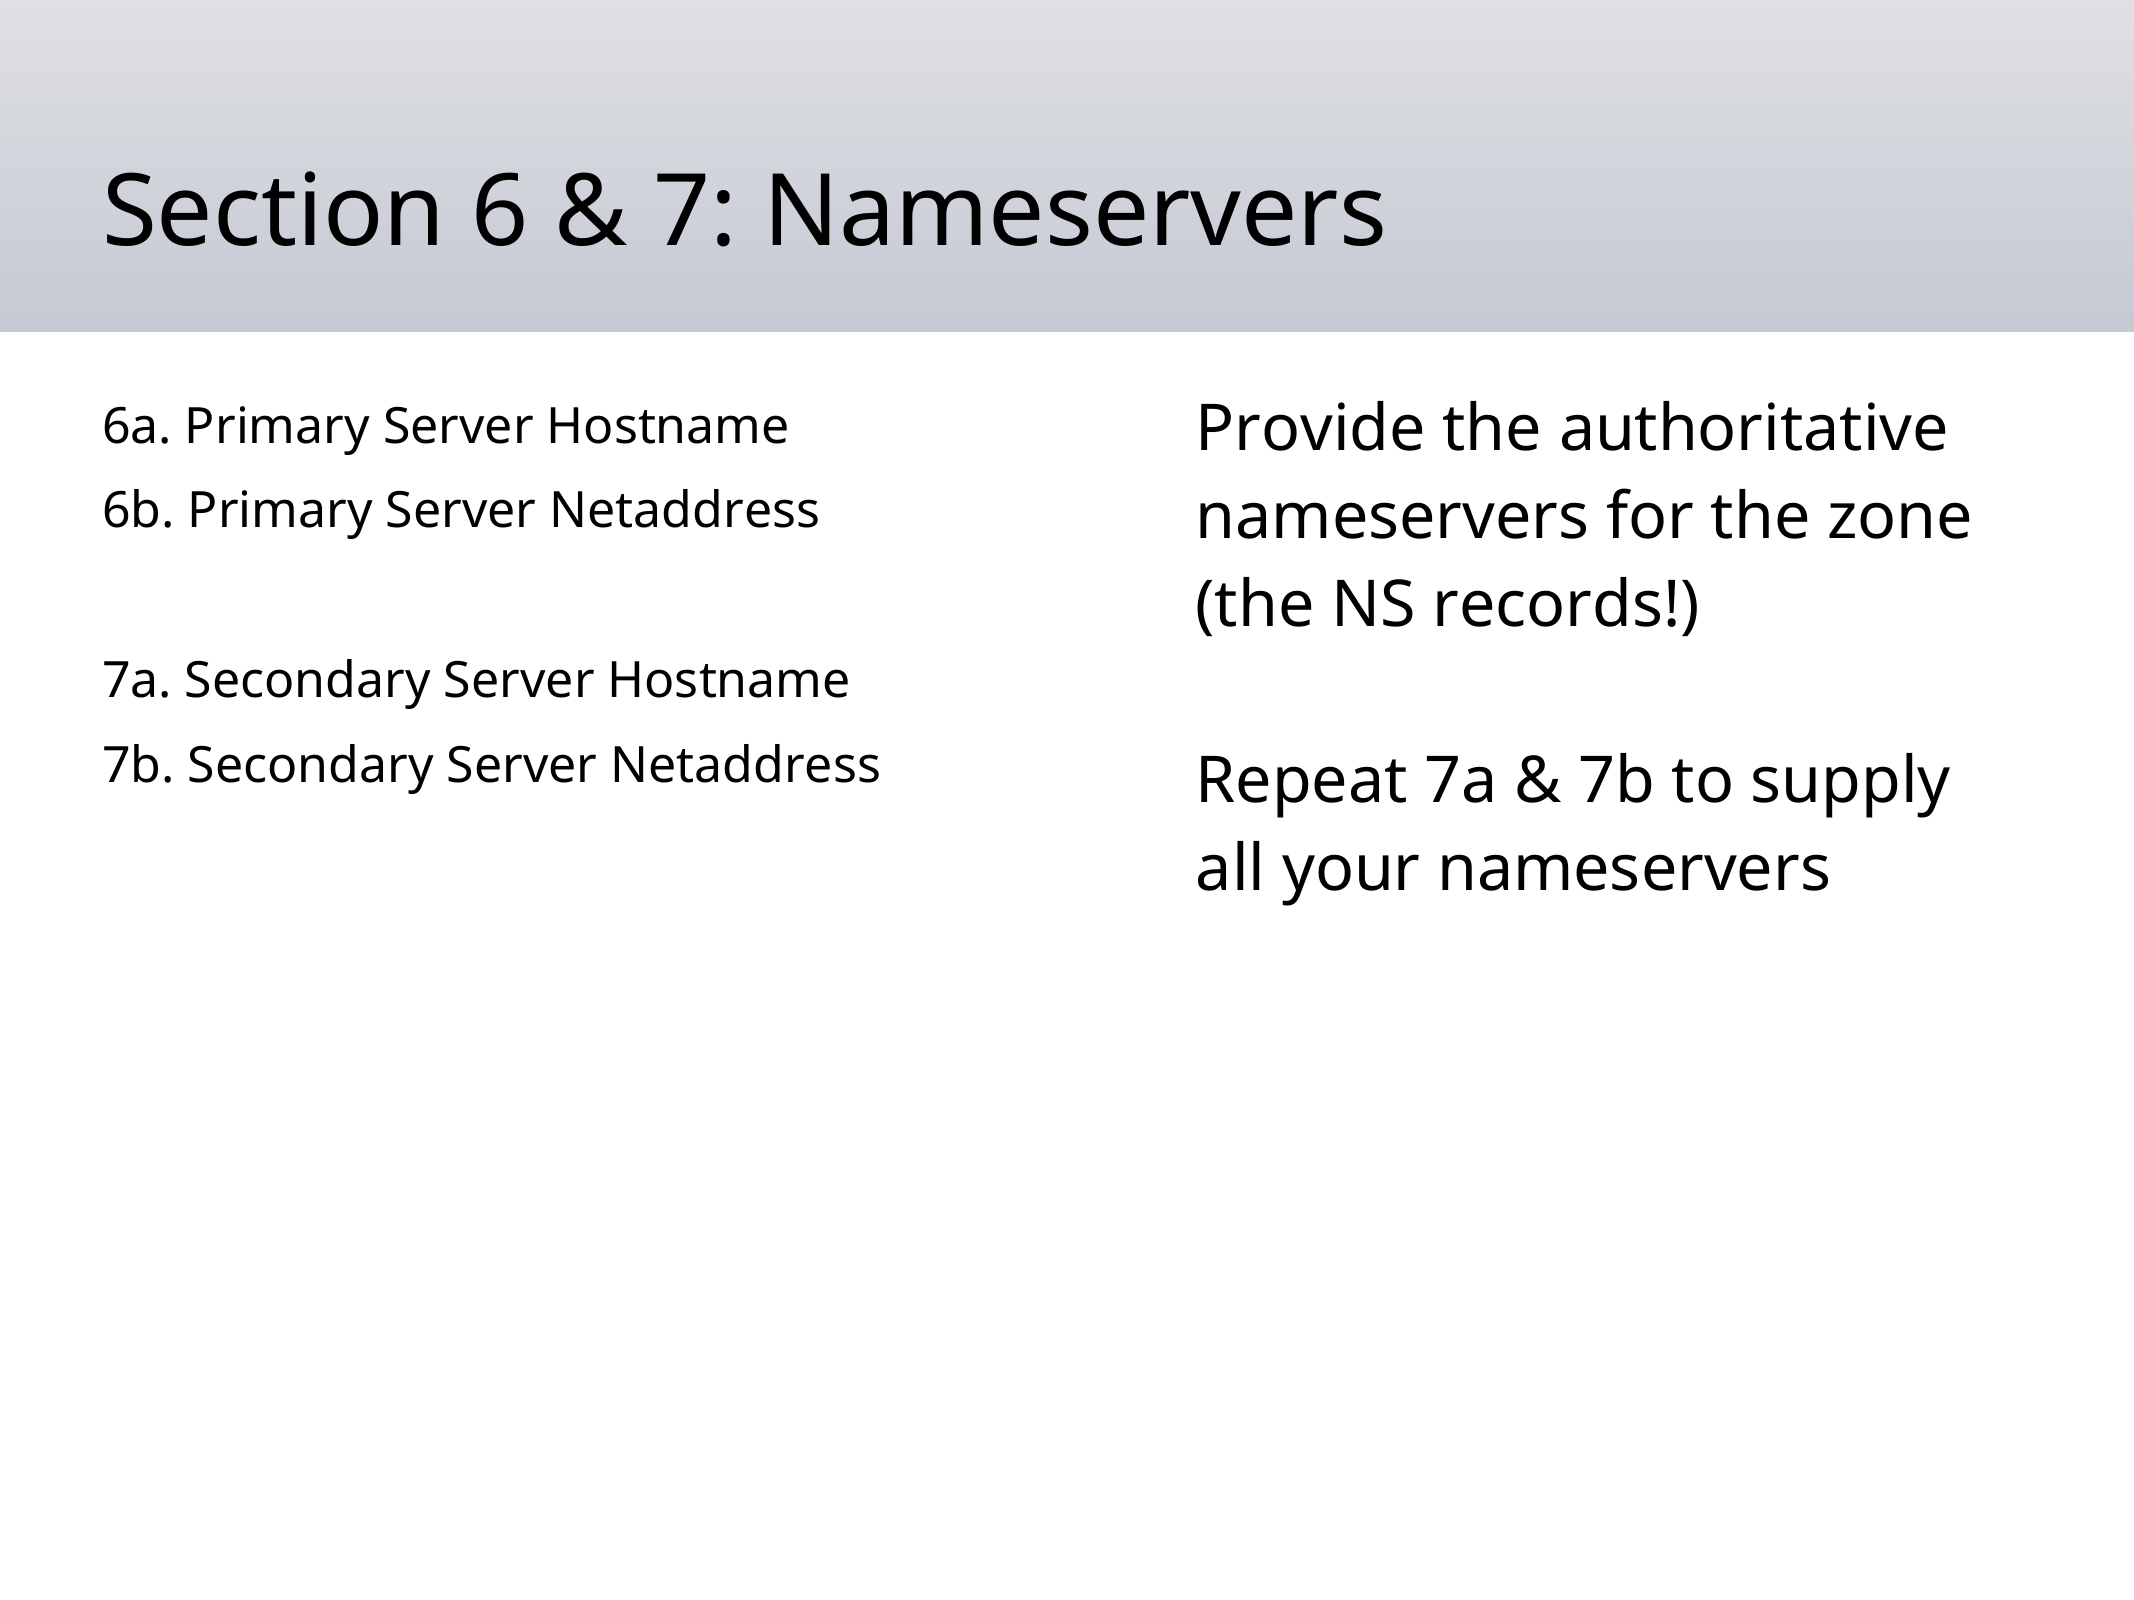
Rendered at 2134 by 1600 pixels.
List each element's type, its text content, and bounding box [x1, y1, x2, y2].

text_box Provide the authoritative nameservers for the zone (the NS records!) Repeat 7a & 7b to supply all your nameservers [1195, 381, 2013, 1459]
text_box [0, 0, 2134, 332]
title Section 6 & 7: Nameservers [93, 54, 2040, 284]
list 6a. Primary Server Hostname 6b. Primary Server Netaddress 7a. Secondary Server Hostname 7b. Secondary Server Netaddress [93, 381, 1057, 1459]
